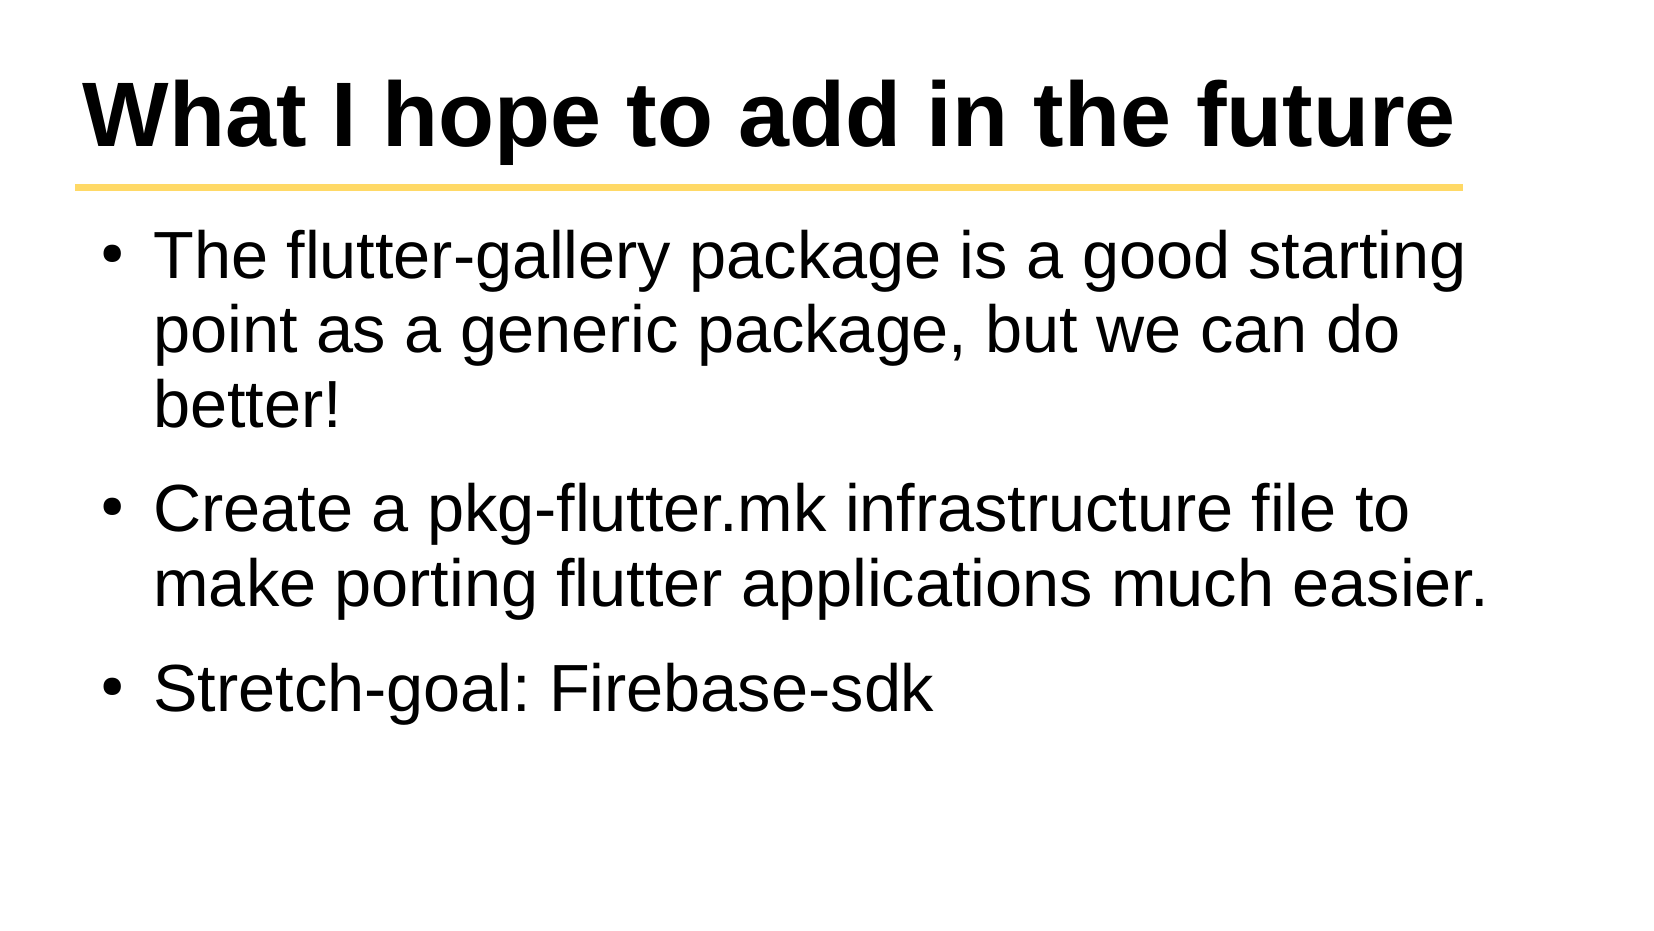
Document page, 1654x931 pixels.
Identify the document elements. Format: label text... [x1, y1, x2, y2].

list The flutter-gallery package is a good starting point as a generic package, but we can do better! Create a pkg-flutter.mk infrastructure file to make porting flutter applications much easier. Stretch-goal: Firebase-sdk [82, 217, 1571, 758]
title What I hope to add in the future [82, 37, 1571, 193]
